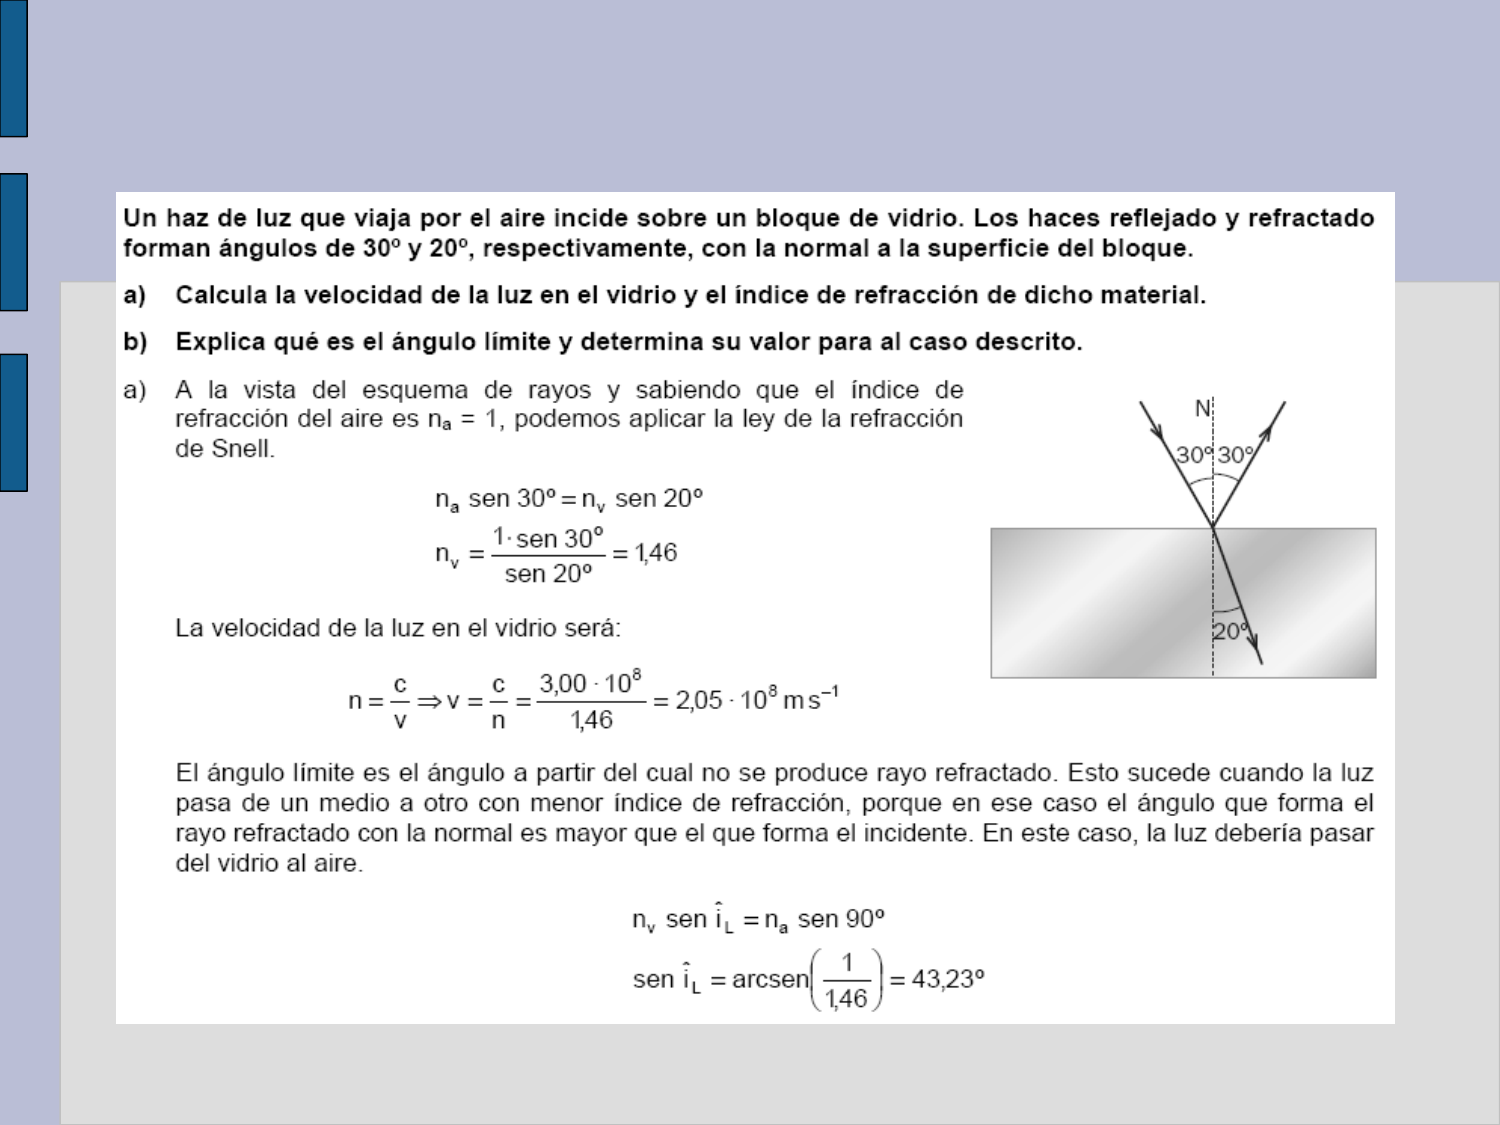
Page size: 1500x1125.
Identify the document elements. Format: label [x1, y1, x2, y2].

picture [116, 192, 1395, 1025]
